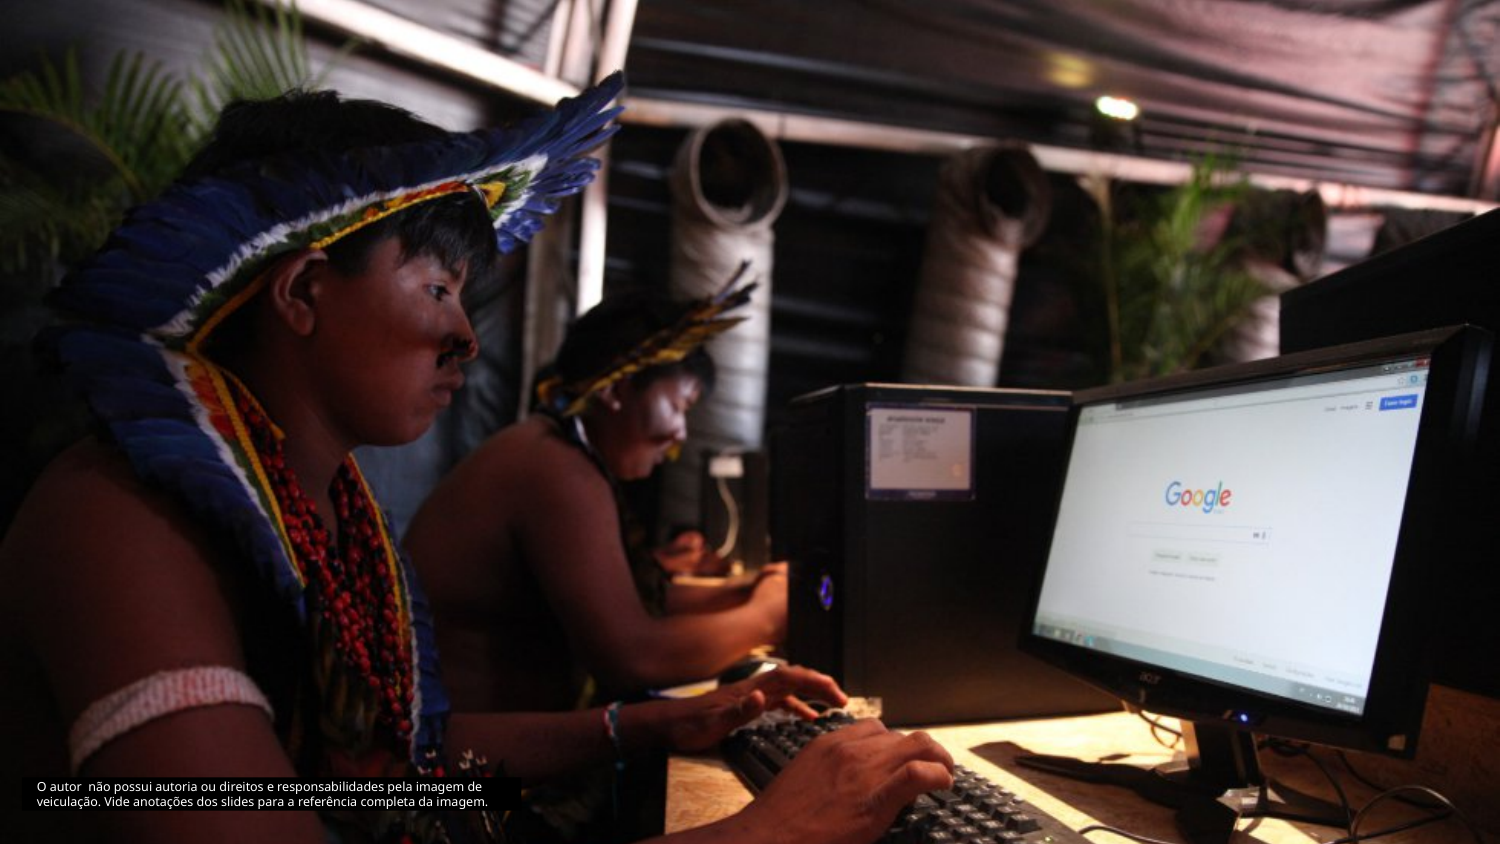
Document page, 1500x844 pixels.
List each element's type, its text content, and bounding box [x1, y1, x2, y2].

text_box O autor não possui autoria ou direitos e responsabilidades pela imagem de veiculação. Vide anotações dos slides para a referência completa da imagem. [21, 777, 522, 811]
picture [0, 0, 1500, 844]
